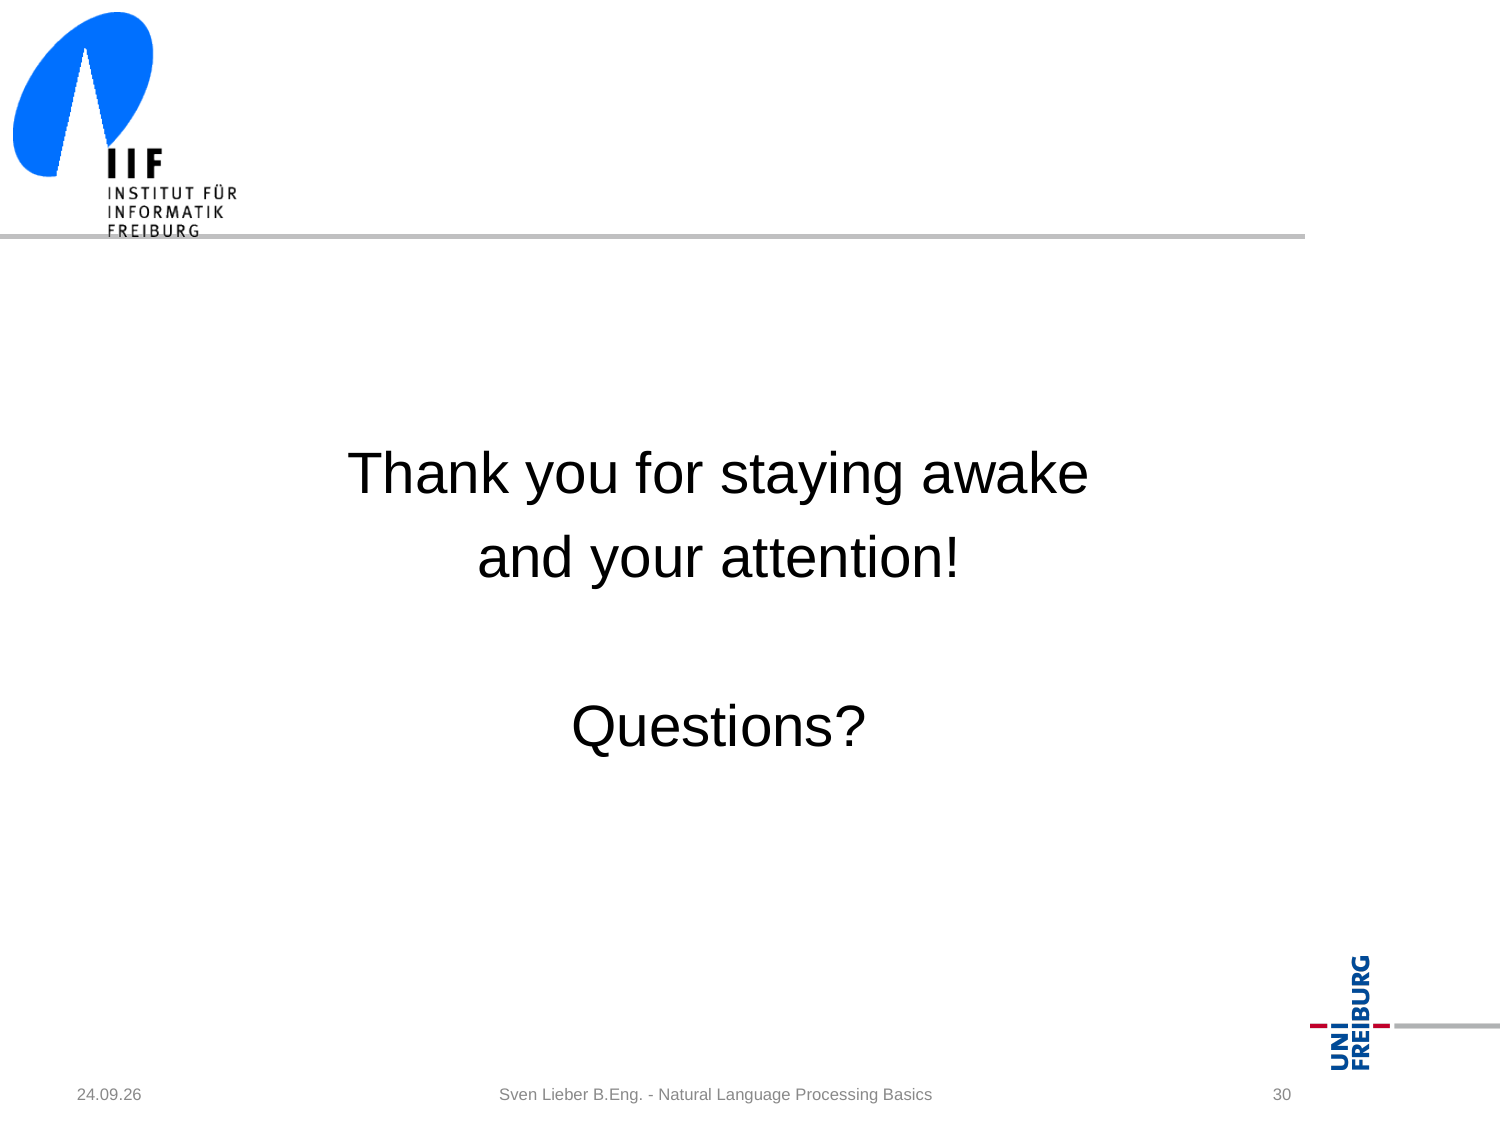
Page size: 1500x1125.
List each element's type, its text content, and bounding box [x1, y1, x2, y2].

picture [13, 12, 237, 237]
list Thank you for staying awake and your attention! Questions? [76, 265, 1306, 896]
picture [1310, 956, 1500, 1070]
